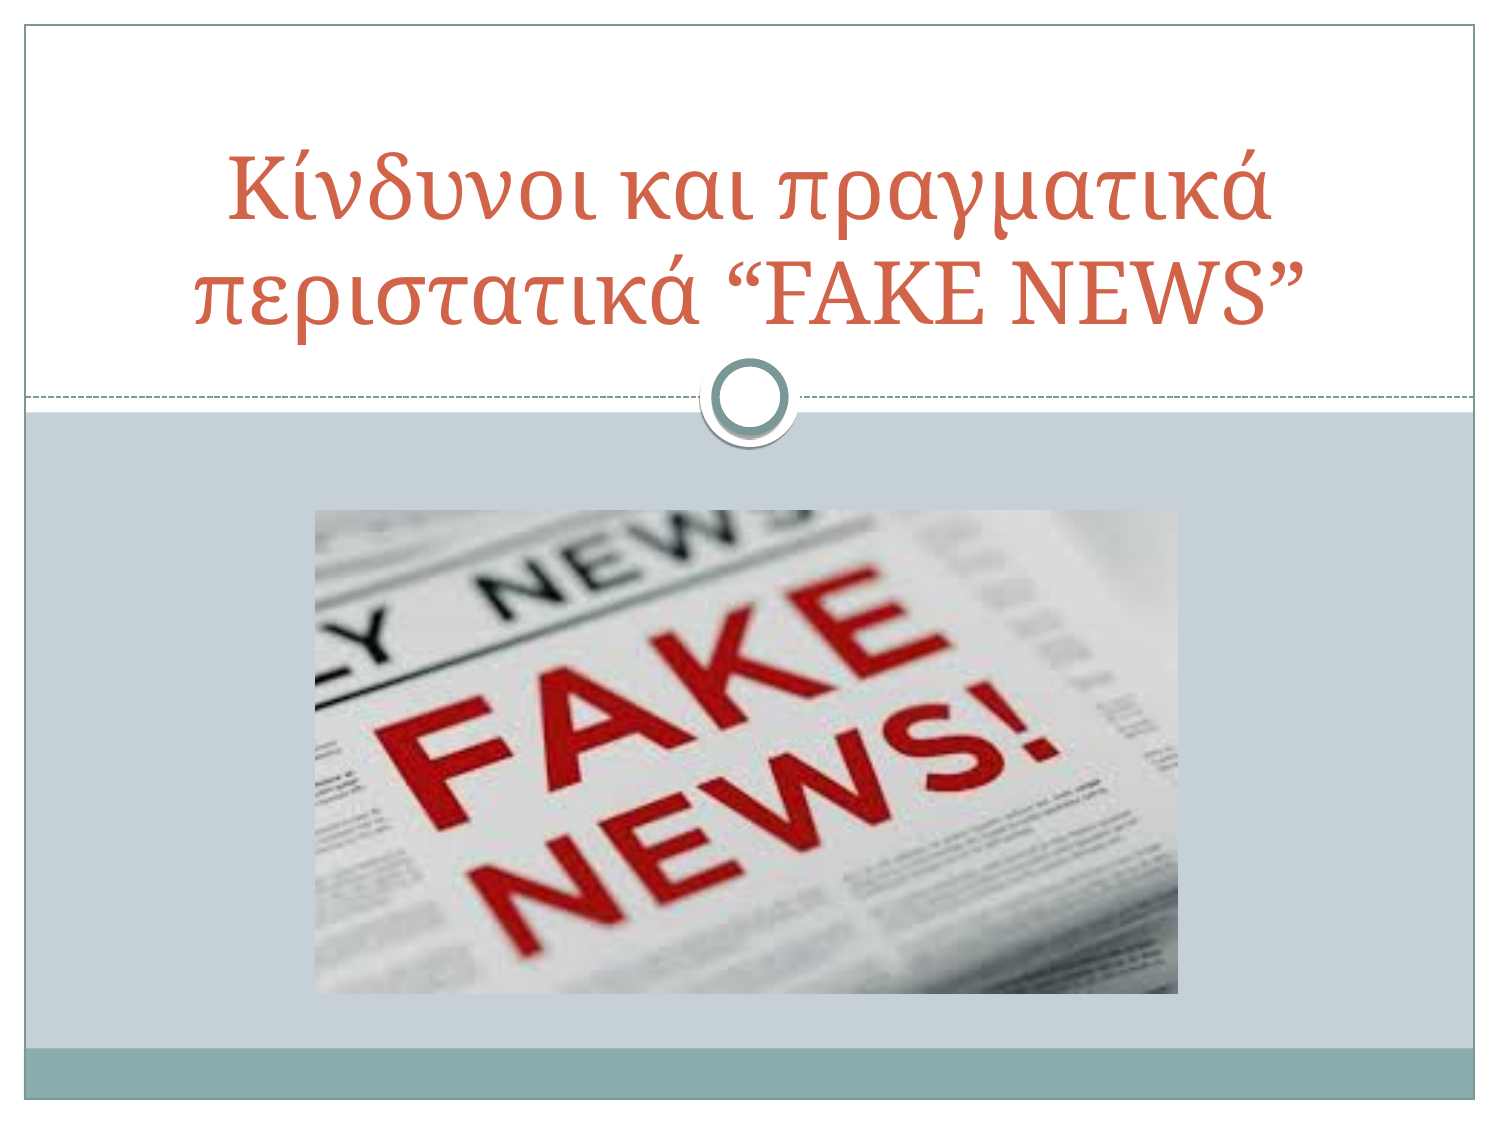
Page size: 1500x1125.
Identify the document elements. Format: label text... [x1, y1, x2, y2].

picture [315, 510, 1178, 994]
title Κίνδυνοι και πραγματικά περιστατικά “FAKE NEWS” [112, 62, 1388, 350]
